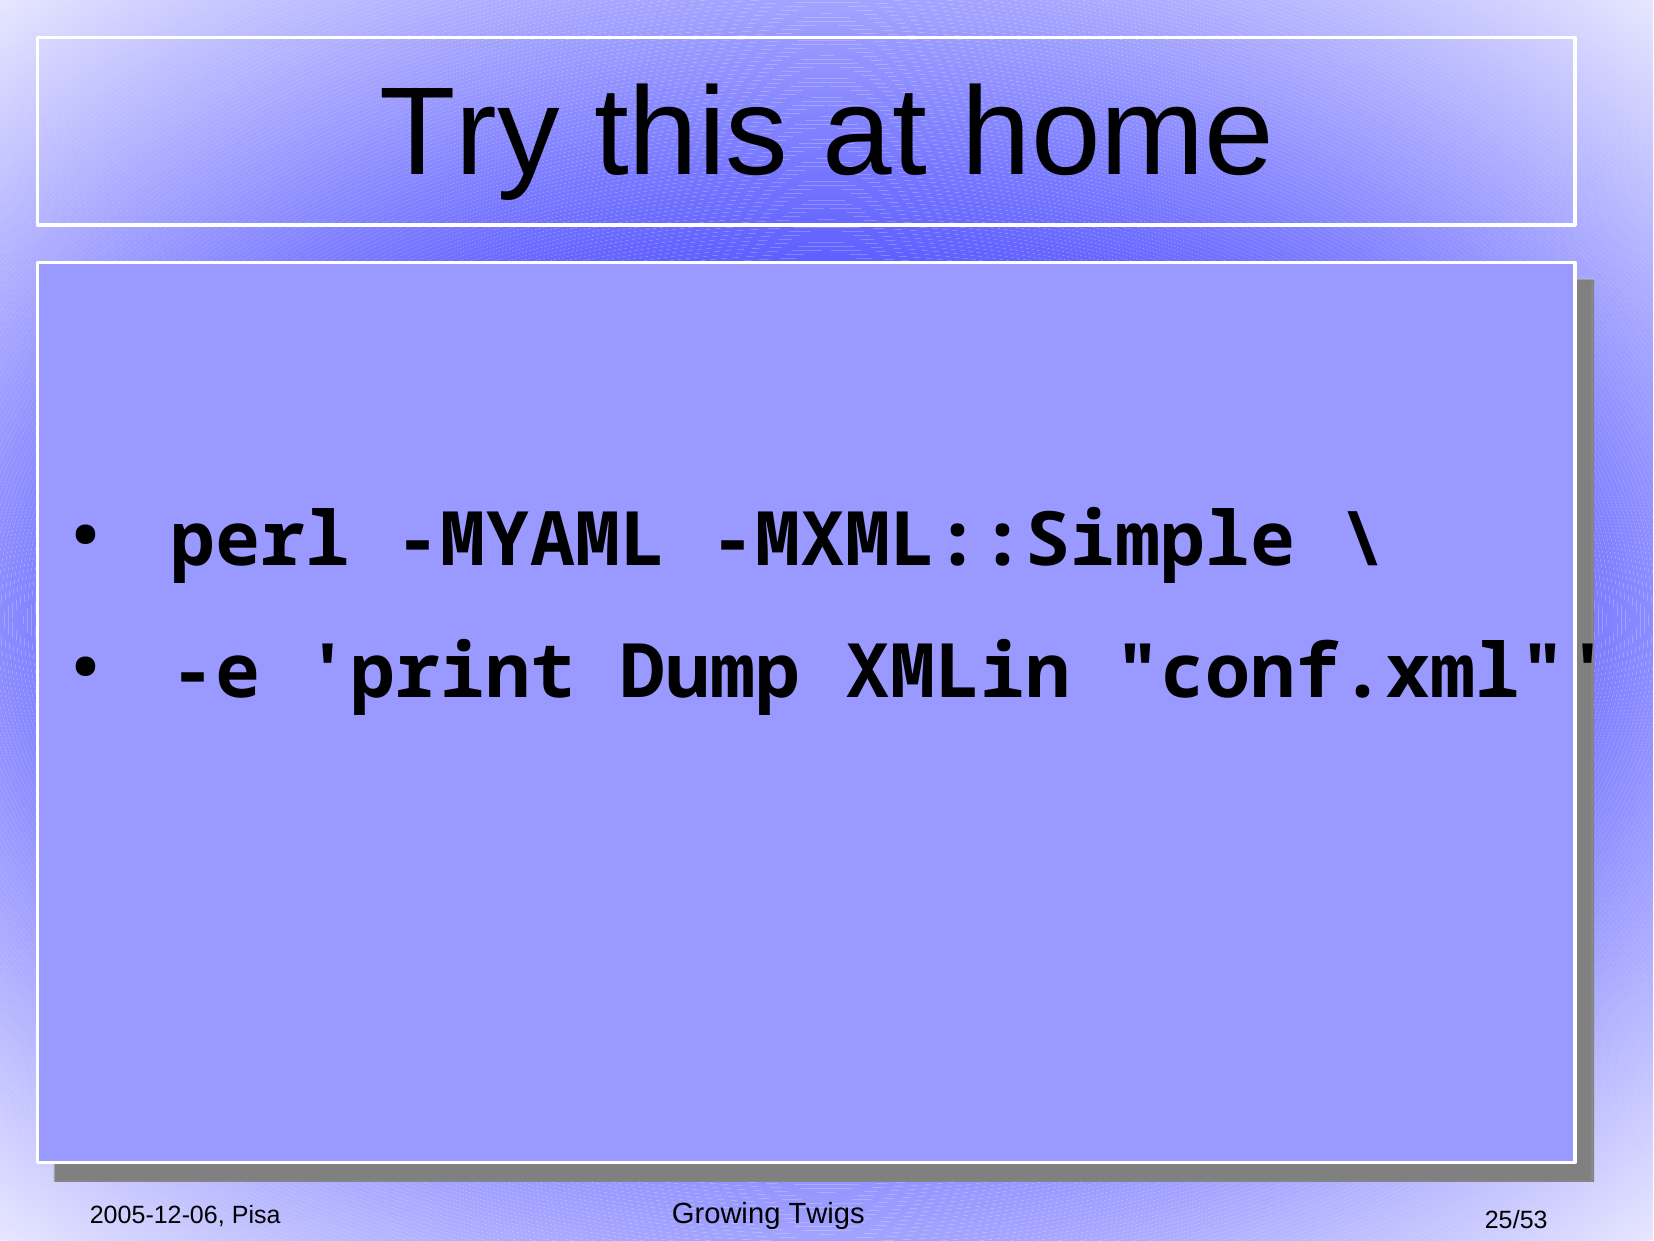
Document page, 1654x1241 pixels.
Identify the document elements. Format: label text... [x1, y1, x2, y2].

list perl -MYAML -MXML::Simple \ -e 'print Dump XMLin "conf.xml"' [36, 484, 1629, 1115]
title Try this at home [121, 37, 1533, 226]
